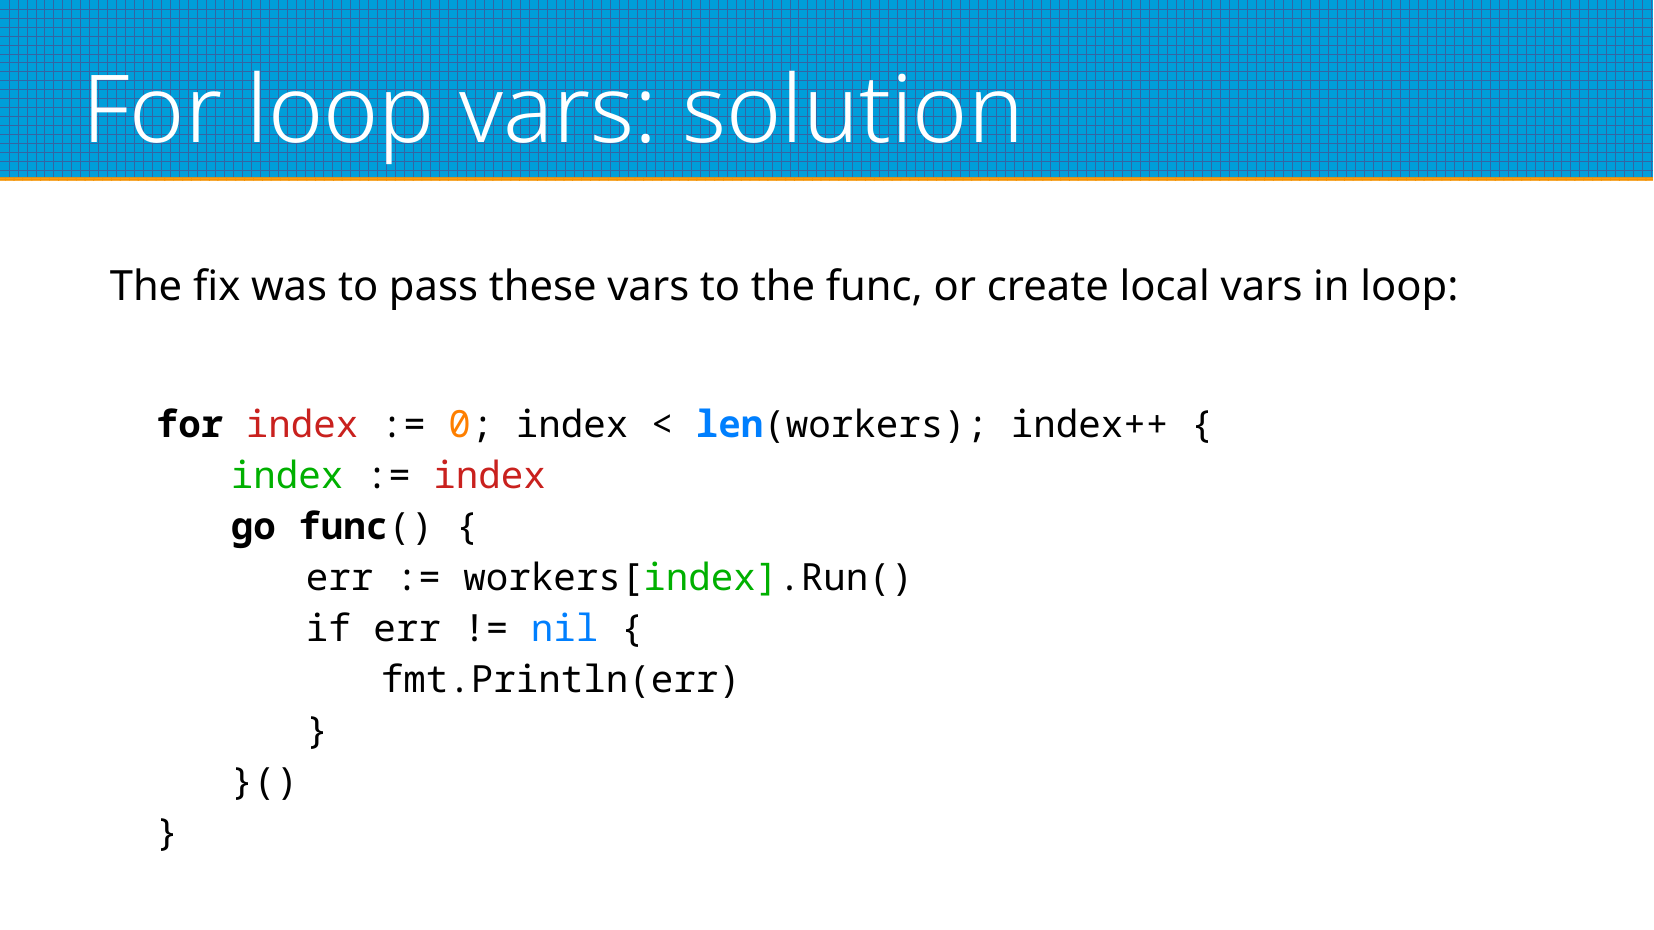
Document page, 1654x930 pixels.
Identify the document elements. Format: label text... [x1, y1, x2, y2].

title For loop vars: solution [82, 14, 1571, 171]
text_box The fix was to pass these vars to the func, or create local vars in loop: [103, 192, 1576, 376]
text_box for index := 0; index < len(workers); index++ { index := index go func() { err := workers[index].Run() if err != nil { fmt.Println(err) } }() } [150, 391, 1220, 863]
